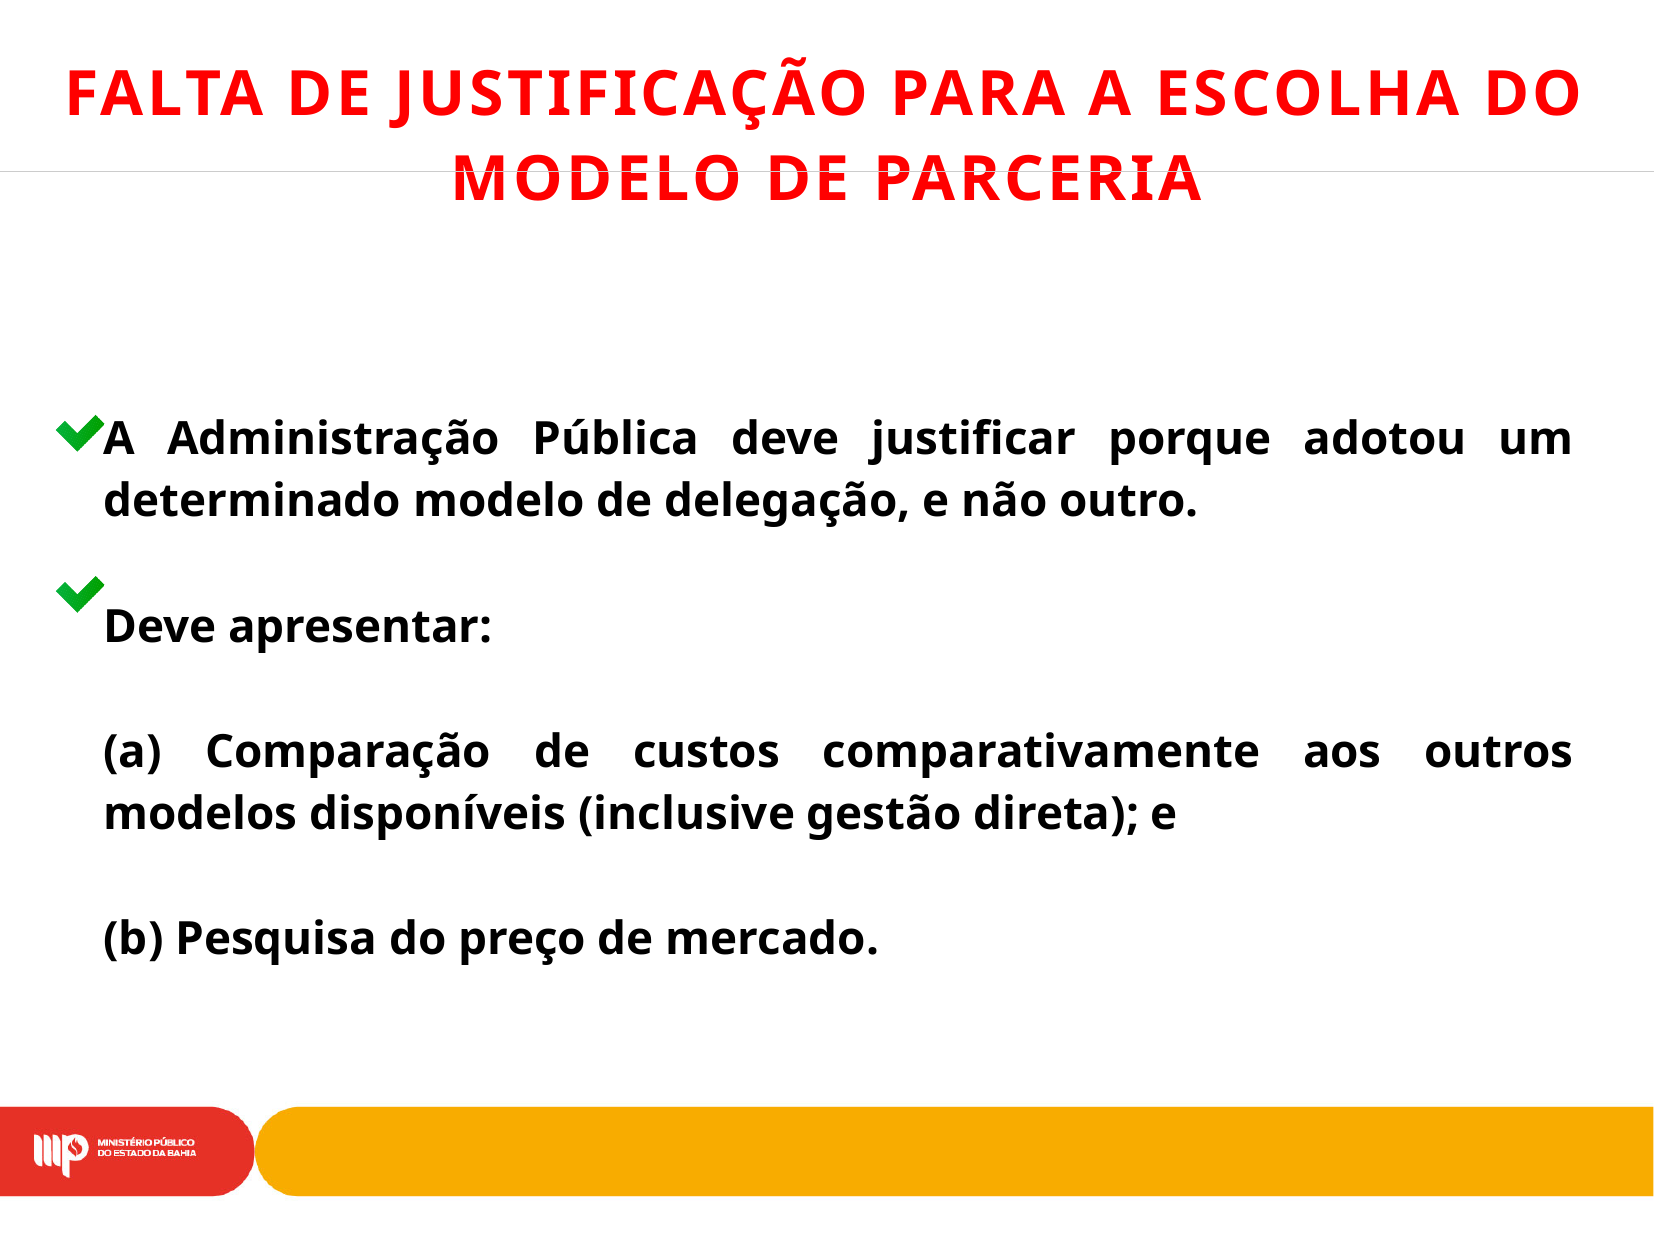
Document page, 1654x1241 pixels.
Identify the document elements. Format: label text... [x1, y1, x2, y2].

text_box A Administração Pública deve justificar porque adotou um determinado modelo de delegação, e não outro. Deve apresentar: (a) Comparação de custos comparativamente aos outros modelos disponíveis (inclusive gestão direta); e (b) Pesquisa do preço de mercado. [88, 397, 1589, 908]
text_box FALTA DE JUSTIFICAÇÃO PARA A ESCOLHA DO MODELO DE PARCERIA [0, 172, 1654, 214]
text_box FALTA DE JUSTIFICAÇÃO PARA A ESCOLHA DO MODELO DE PARCERIA [0, 41, 1654, 171]
picture [0, 1101, 1654, 1241]
picture [54, 413, 88, 454]
picture [54, 574, 107, 615]
